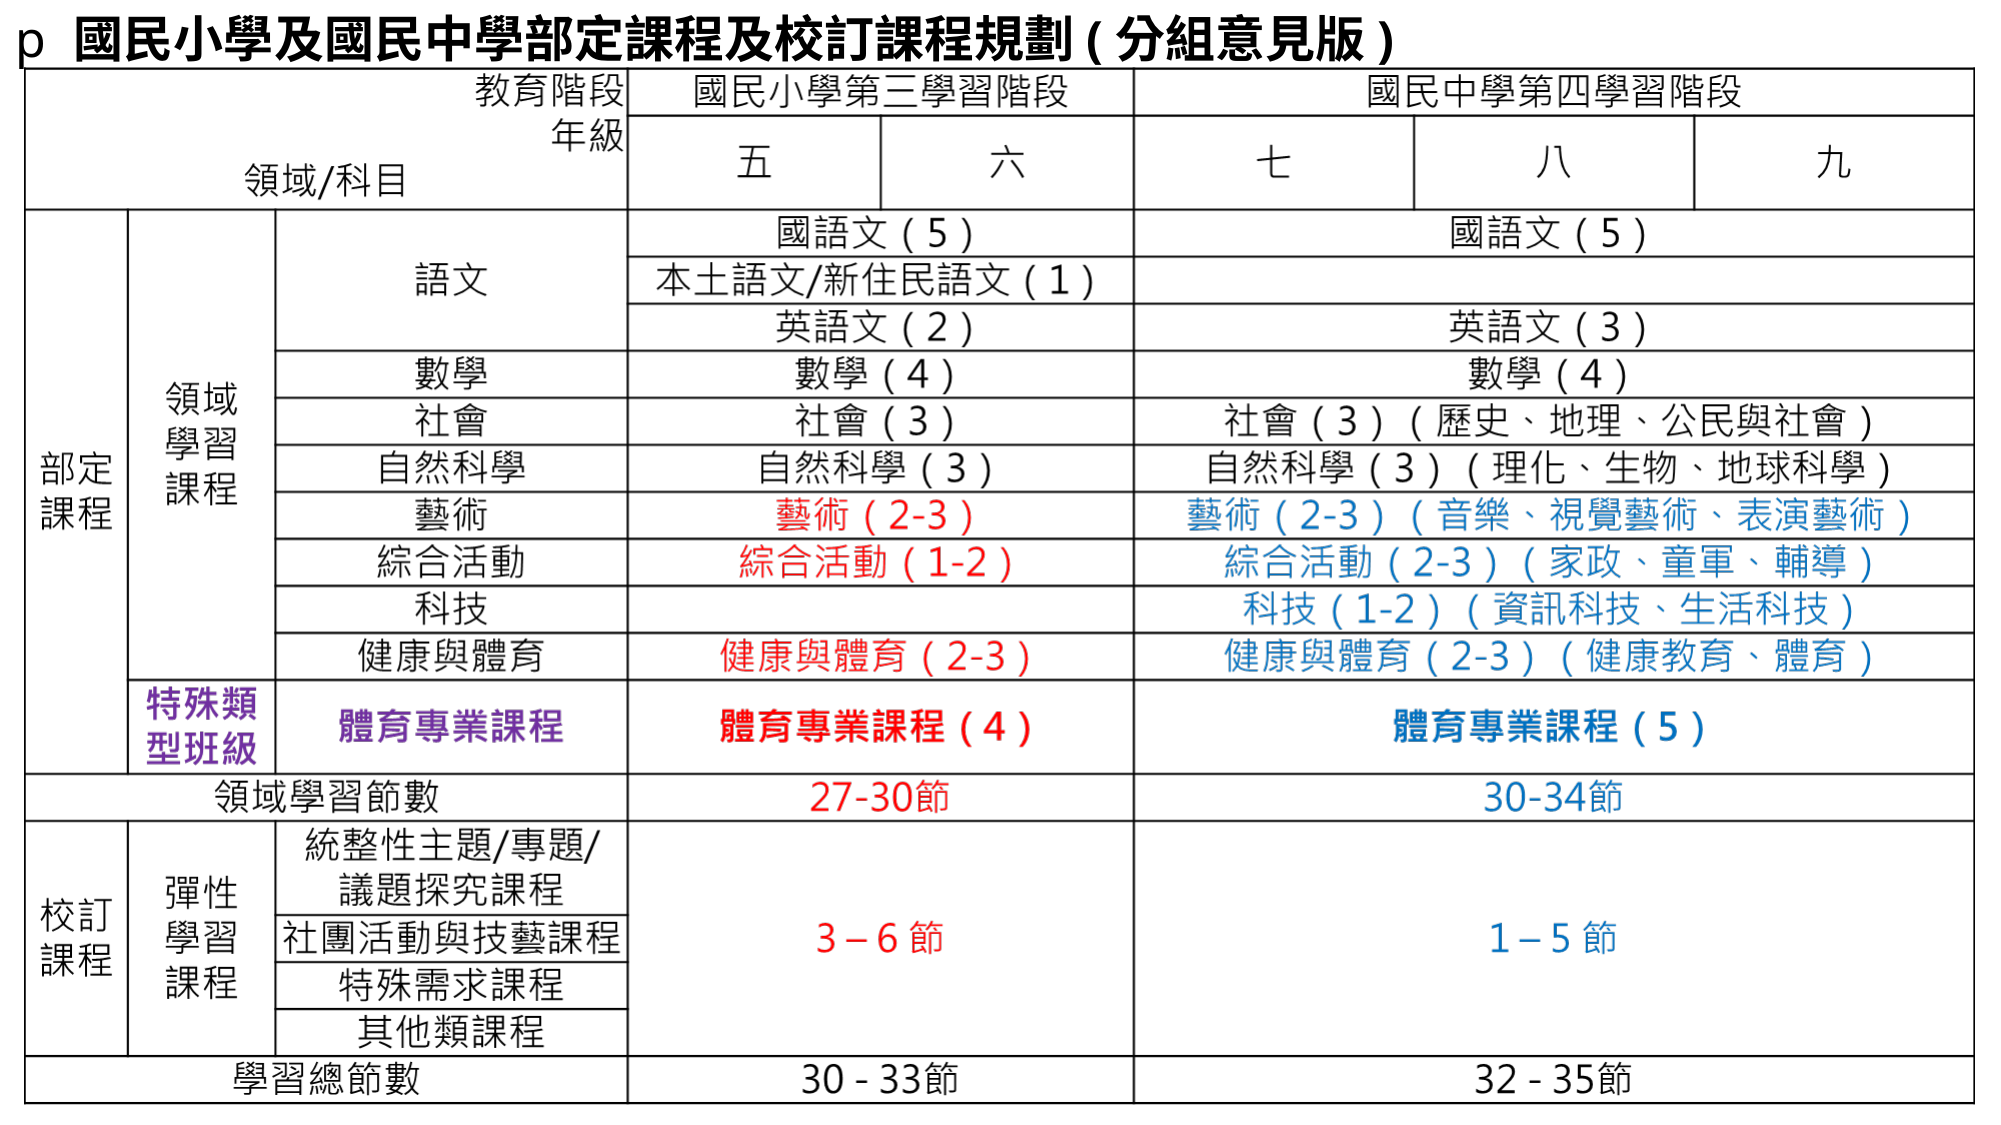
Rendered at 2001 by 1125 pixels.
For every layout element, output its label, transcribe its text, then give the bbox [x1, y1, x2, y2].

text_box 國民小學及國民中學部定課程及校訂課程規劃(分組意見版) [0, 0, 1772, 75]
picture [24, 56, 1975, 1125]
